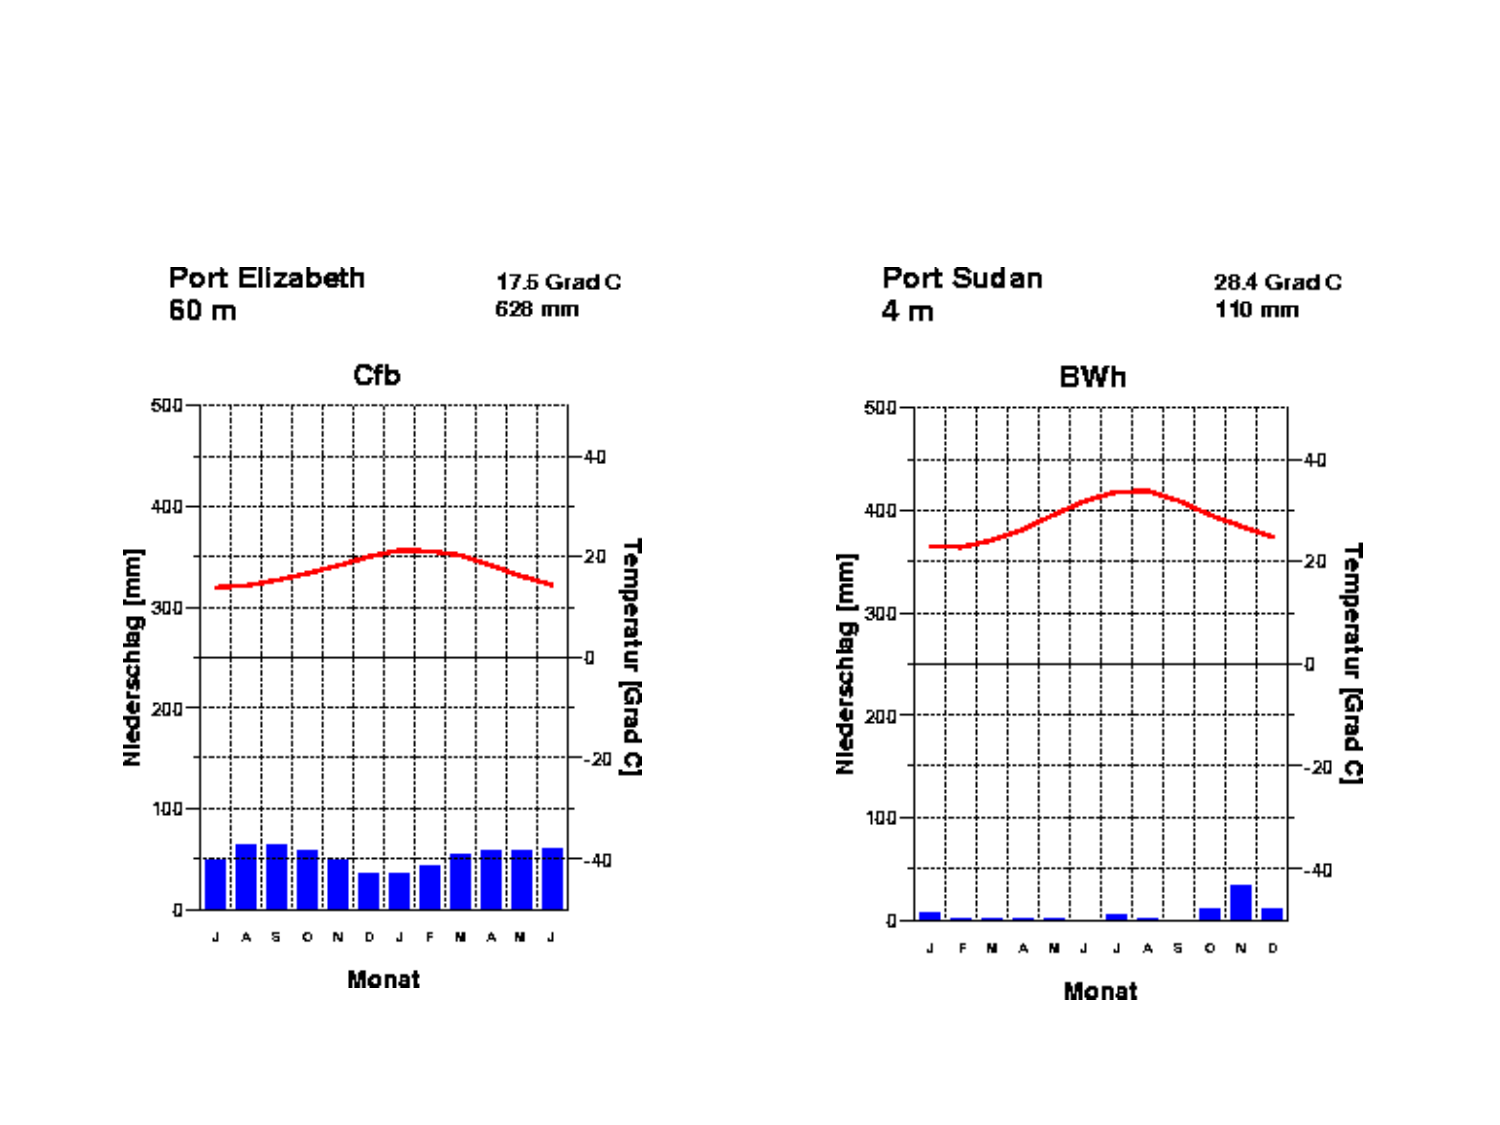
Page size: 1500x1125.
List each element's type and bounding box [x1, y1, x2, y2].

picture [123, 267, 642, 988]
picture [836, 267, 1363, 1000]
